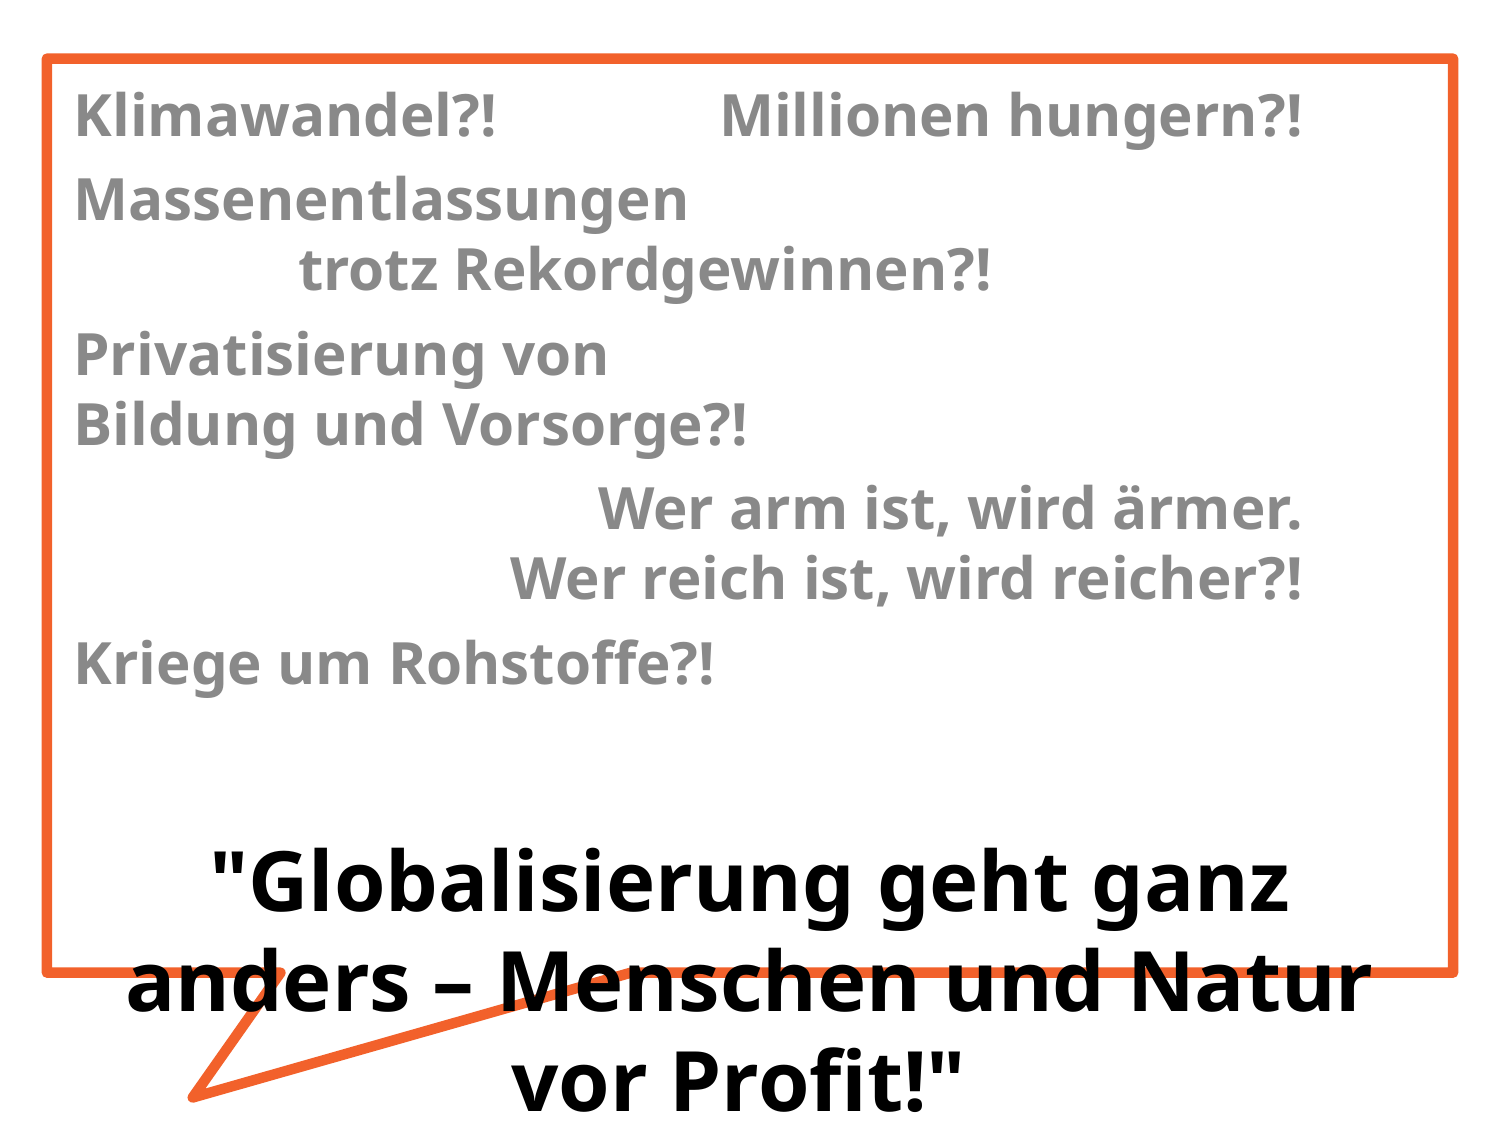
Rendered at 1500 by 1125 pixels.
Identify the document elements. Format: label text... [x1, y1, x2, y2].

subtitle Klimawandel?! Millionen hungern?! Massenentlassungen trotz Rekordgewinnen?! Privatisierung von Bildung und Vorsorge?! Wer arm ist, wird ärmer. Wer reich ist, wird reicher?! Kriege um Rohstoffe?! [58, 70, 1430, 575]
title "Globalisierung geht ganz anders – Menschen und Natur vor Profit!" [82, 820, 1418, 997]
